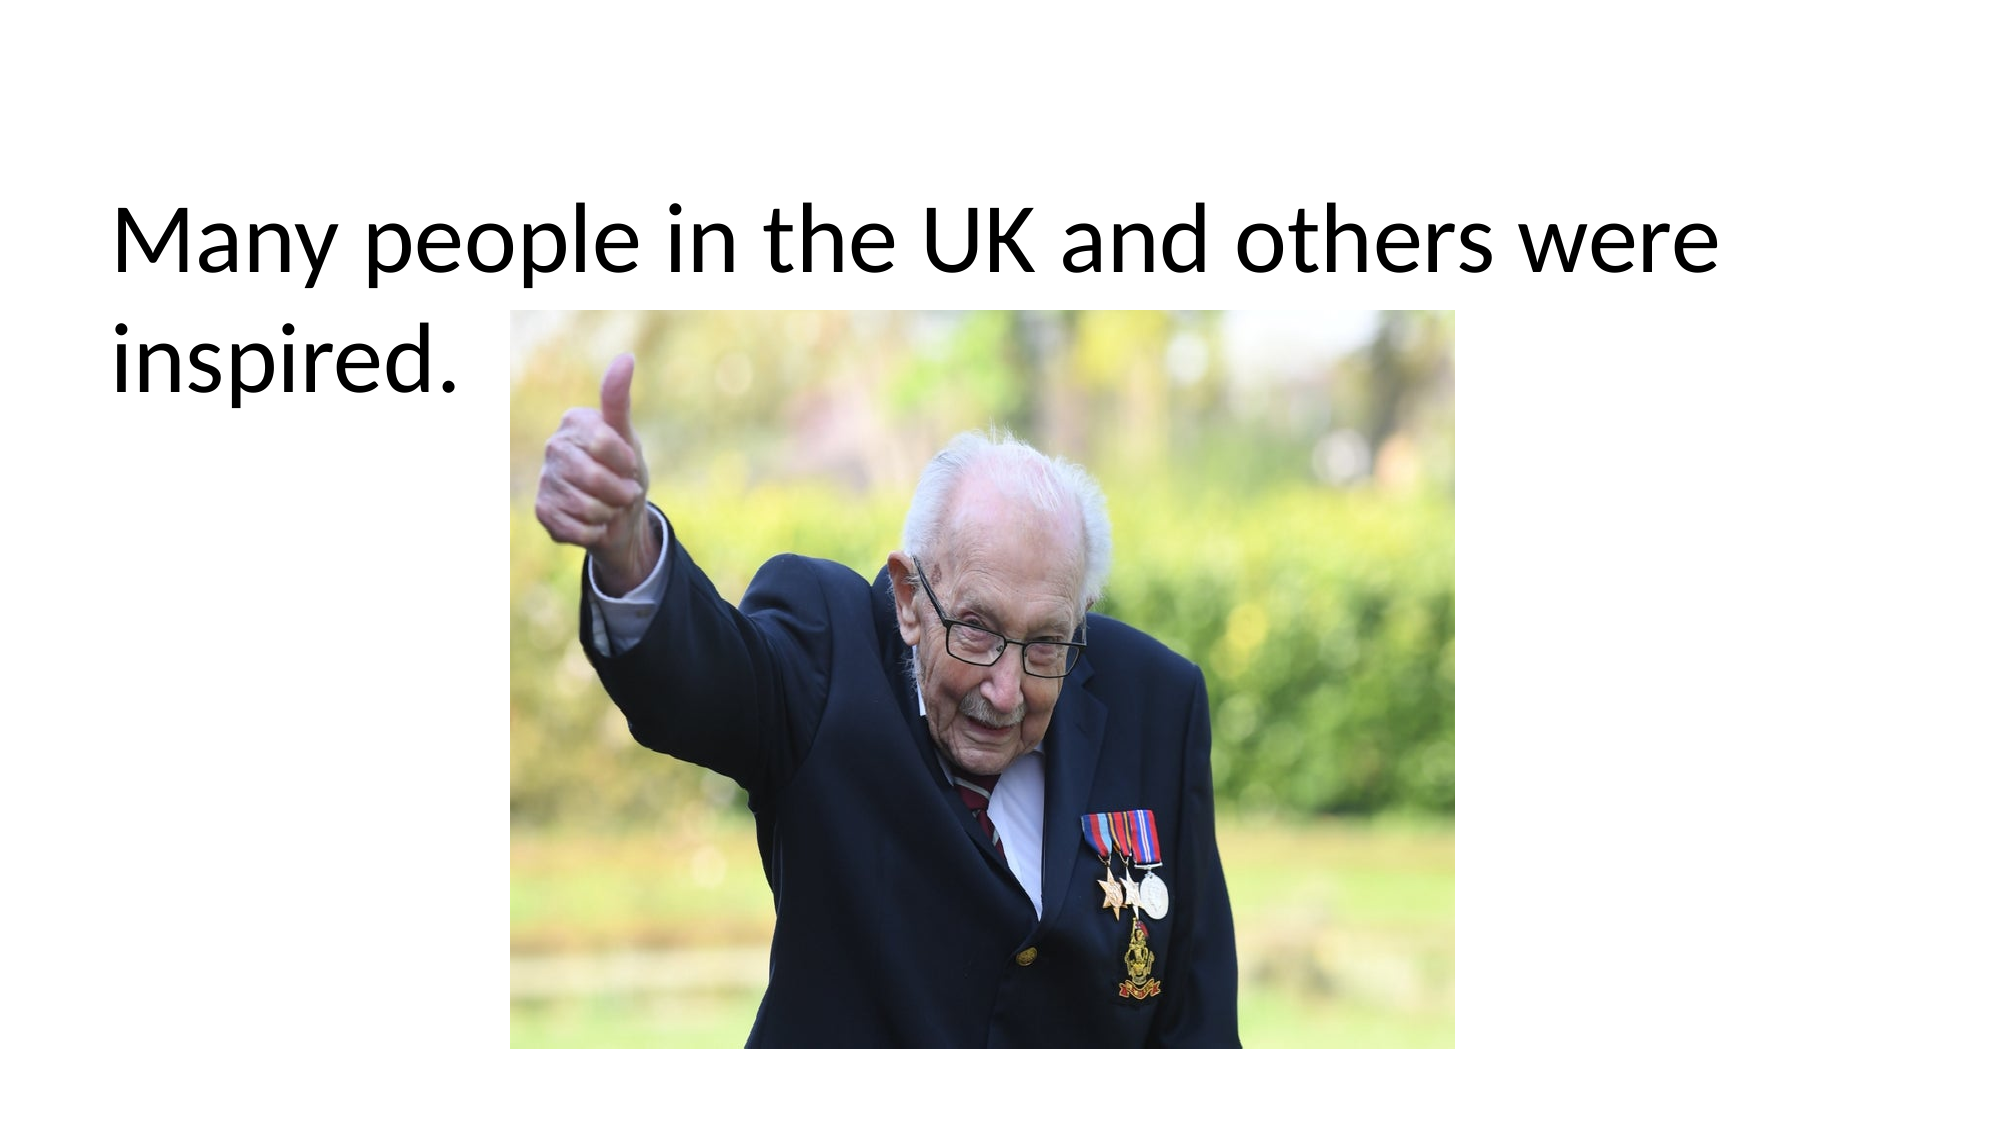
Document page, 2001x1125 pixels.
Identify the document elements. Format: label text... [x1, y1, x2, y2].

text_box Many people in the UK and others were inspired. [95, 165, 1920, 423]
picture [510, 310, 1455, 1049]
